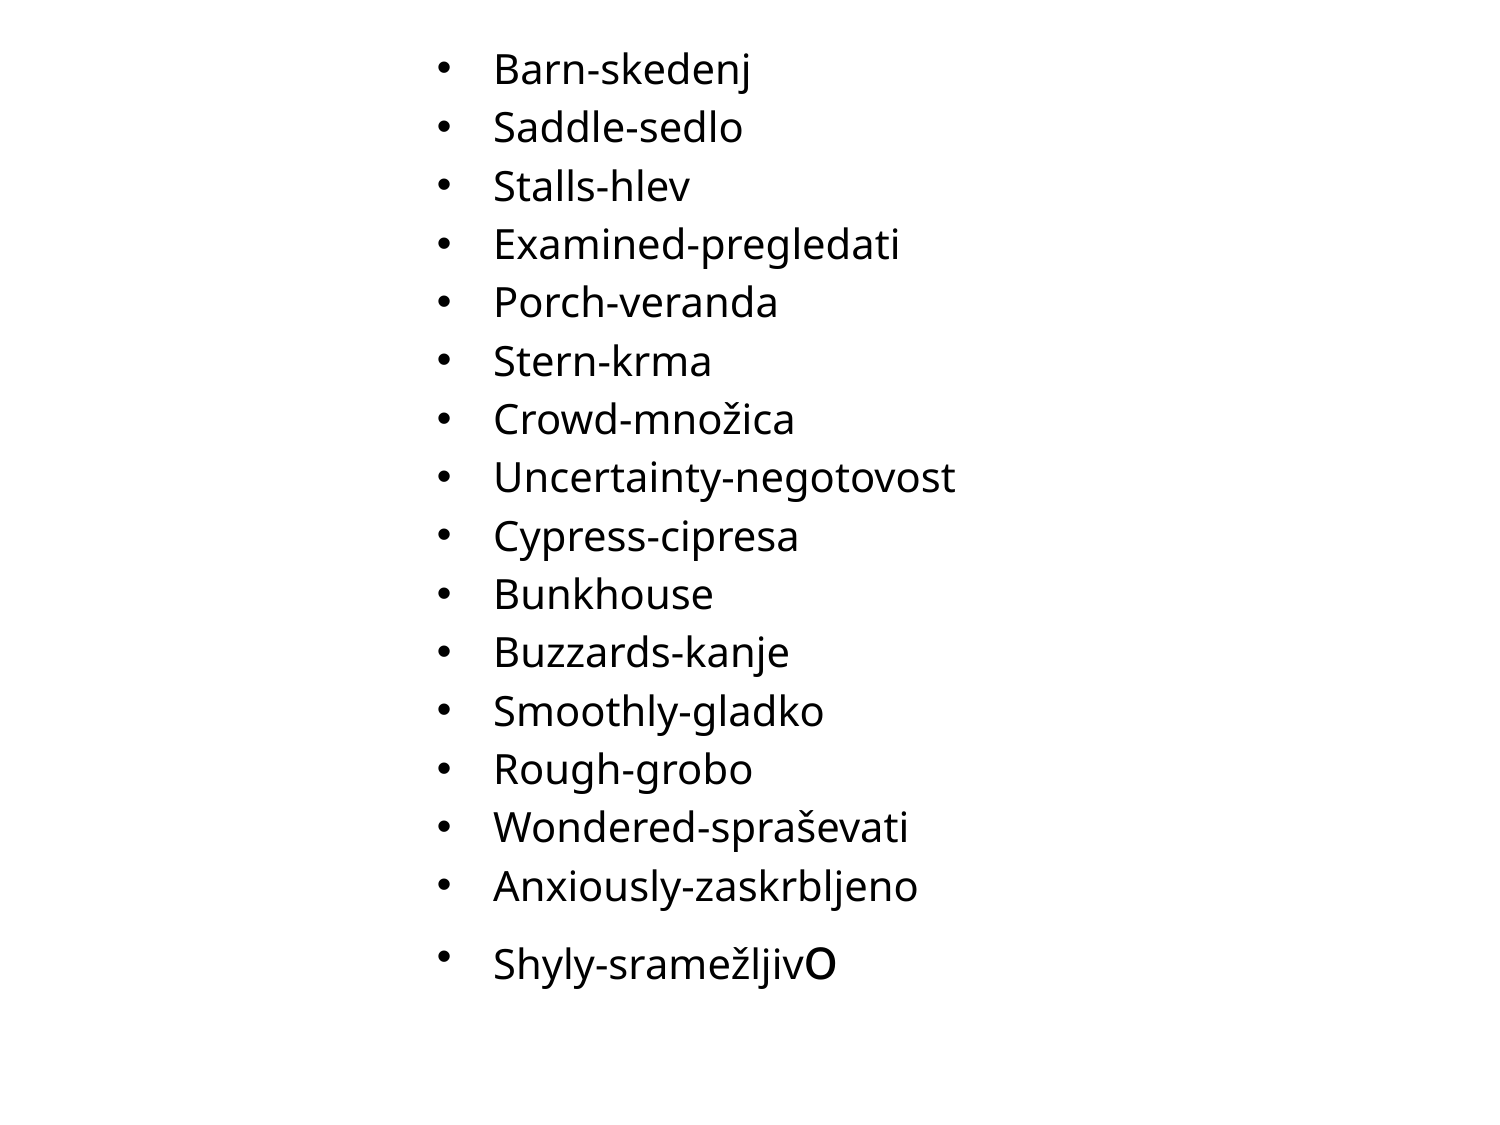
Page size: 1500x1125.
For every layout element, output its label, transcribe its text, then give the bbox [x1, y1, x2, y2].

list Barn-skedenj Saddle-sedlo Stalls-hlev Examined-pregledati Porch-veranda Stern-krma Crowd-množica Uncertainty-negotovost Cypress-cipresa Bunkhouse Buzzards-kanje Smoothly-gladko Rough-grobo Wondered-spraševati Anxiously-zaskrbljeno Shyly-sramežljivo [421, 35, 1090, 1125]
